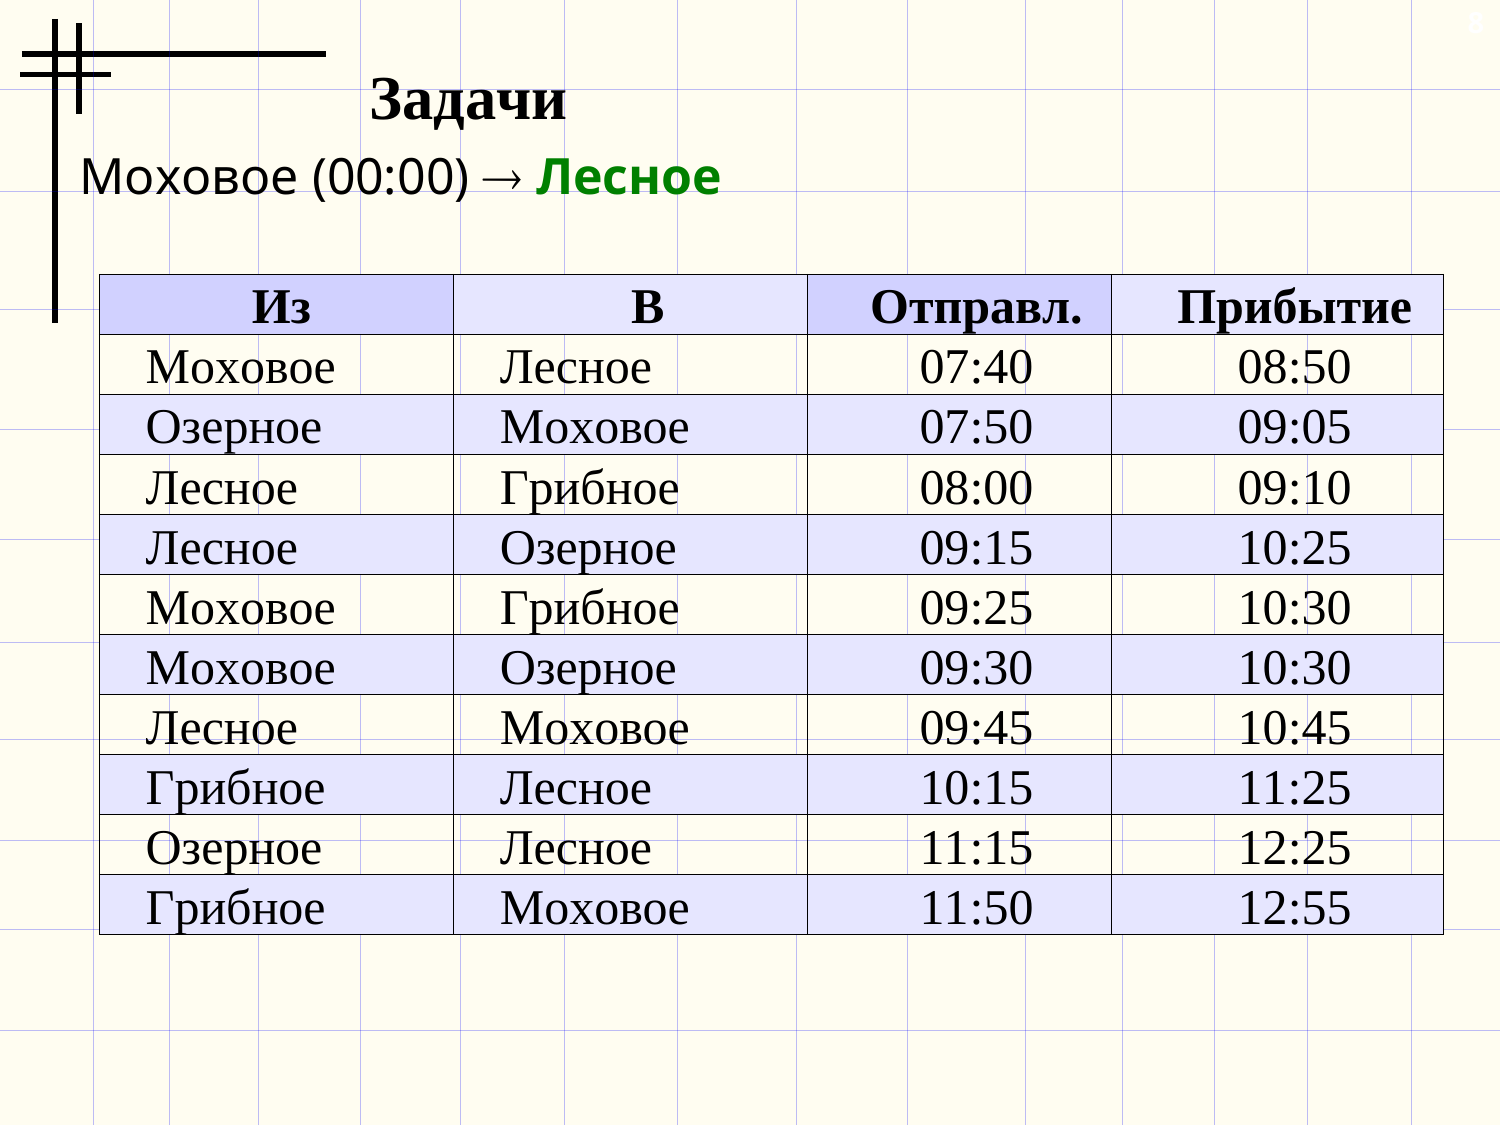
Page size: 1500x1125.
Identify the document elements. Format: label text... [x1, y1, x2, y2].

table_cell Озерное [100, 395, 453, 454]
text_box Моховое (00:00)  Лесное [64, 136, 1450, 212]
table_header Прибытие [1112, 275, 1443, 334]
table_cell 10:45 [1112, 695, 1443, 754]
table_cell 07:40 [808, 335, 1111, 394]
table_cell 12:55 [1112, 875, 1443, 934]
table_cell 11:50 [808, 875, 1111, 934]
table_cell Грибное [454, 455, 807, 514]
table_cell Грибное [536, 603, 547, 623]
table_cell 12:25 [1112, 815, 1443, 874]
table_cell Грибное [100, 755, 453, 814]
table_cell Грибное [100, 875, 453, 934]
table_cell 11:25 [1112, 755, 1443, 814]
table_cell Озерное [454, 635, 807, 694]
table_cell 08:50 [1112, 335, 1443, 394]
table_header Отправл. [972, 302, 981, 321]
table_cell Озерное [231, 422, 242, 442]
table_cell Моховое [100, 335, 453, 394]
table_cell Лесное [454, 815, 807, 874]
table_cell 09:15 [808, 515, 1111, 574]
table_cell Моховое [454, 875, 807, 934]
table_cell 10:30 [1112, 635, 1443, 694]
table_cell Моховое [454, 695, 807, 754]
table_cell Грибное [536, 483, 547, 503]
table_cell Моховое [100, 575, 453, 634]
table_cell Грибное [182, 903, 193, 923]
table_cell Озерное [454, 515, 807, 574]
table_cell Лесное [454, 755, 807, 814]
table_cell 09:45 [808, 695, 1111, 754]
title Задачи [324, 49, 1426, 127]
table_cell Озерное [585, 663, 596, 683]
table_cell 11:15 [808, 815, 1111, 874]
table_cell 09:05 [1112, 395, 1443, 454]
table_cell 07:50 [808, 395, 1111, 454]
table_header В [454, 275, 807, 334]
table_cell Моховое [100, 635, 453, 694]
table_cell Озерное [231, 843, 242, 863]
table_cell 09:10 [1112, 455, 1443, 514]
table_cell 10:15 [808, 755, 1111, 814]
table_cell Лесное [100, 455, 453, 514]
table_cell 09:30 [808, 635, 1111, 694]
table_header Прибытие [1226, 302, 1235, 321]
text_box <номер> [1148, 0, 1499, 75]
table_header Отправл. [808, 275, 1111, 334]
table_cell Лесное [100, 695, 453, 754]
table_cell Лесное [454, 335, 807, 394]
table_header Из [100, 275, 453, 334]
table_cell 10:30 [1112, 575, 1443, 634]
table_cell Моховое [454, 395, 807, 454]
table_cell Грибное [454, 575, 807, 634]
table_cell Озерное [100, 815, 453, 874]
table_cell Лесное [100, 515, 453, 574]
table_cell 08:00 [808, 455, 1111, 514]
table_cell 10:25 [1112, 515, 1443, 574]
table_cell Озерное [585, 543, 596, 563]
table_cell 09:25 [808, 575, 1111, 634]
table_cell Грибное [182, 783, 193, 803]
